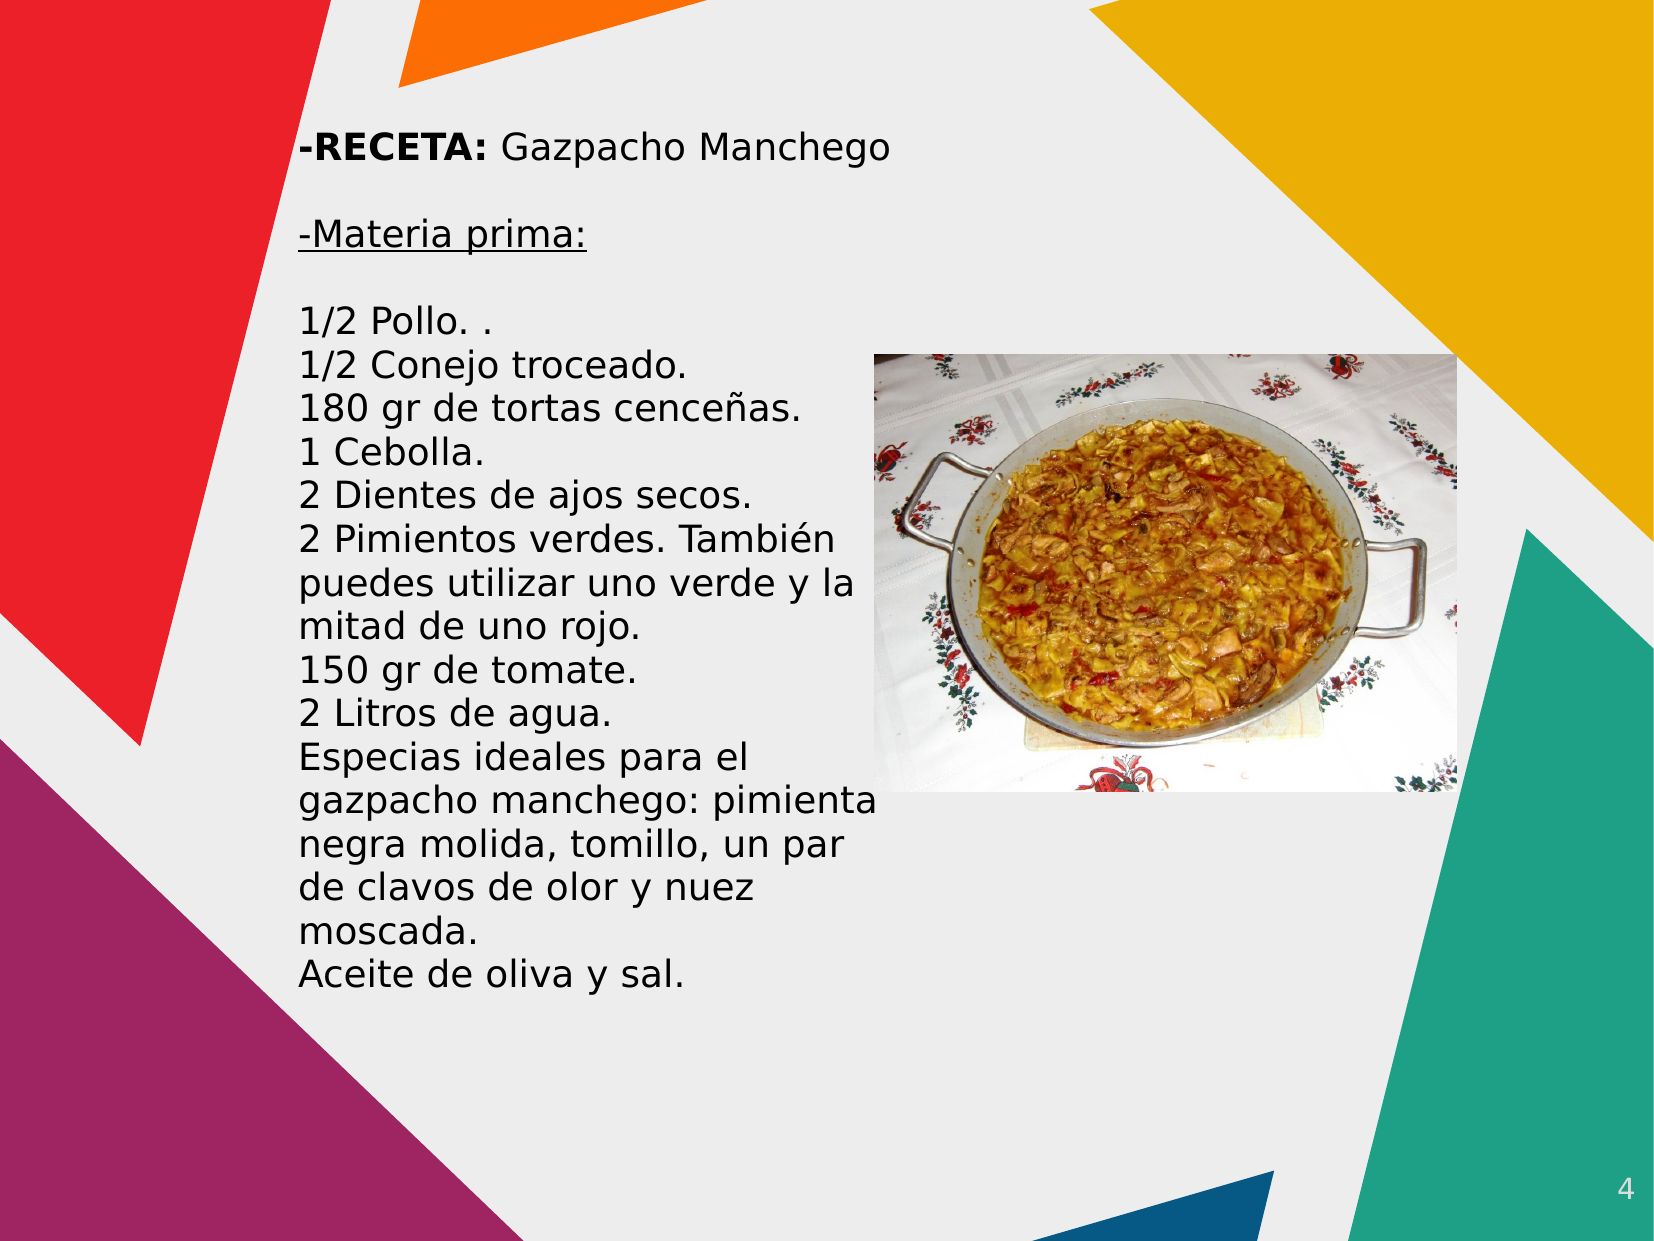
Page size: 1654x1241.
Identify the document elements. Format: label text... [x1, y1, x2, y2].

picture [874, 354, 1457, 792]
text_box -RECETA: Gazpacho Manchego -Materia prima: 1/2 Pollo. . 1/2 Conejo troceado. 180 gr de tortas cenceñas. 1 Cebolla. 2 Dientes de ajos secos. 2 Pimientos verdes. También puedes utilizar uno verde y la mitad de uno rojo. 150 gr de tomate. 2 Litros de agua. Especias ideales para el gazpacho manchego: pimienta negra molida, tomillo, un par de clavos de olor y nuez moscada. Aceite de oliva y sal. [283, 118, 910, 1004]
